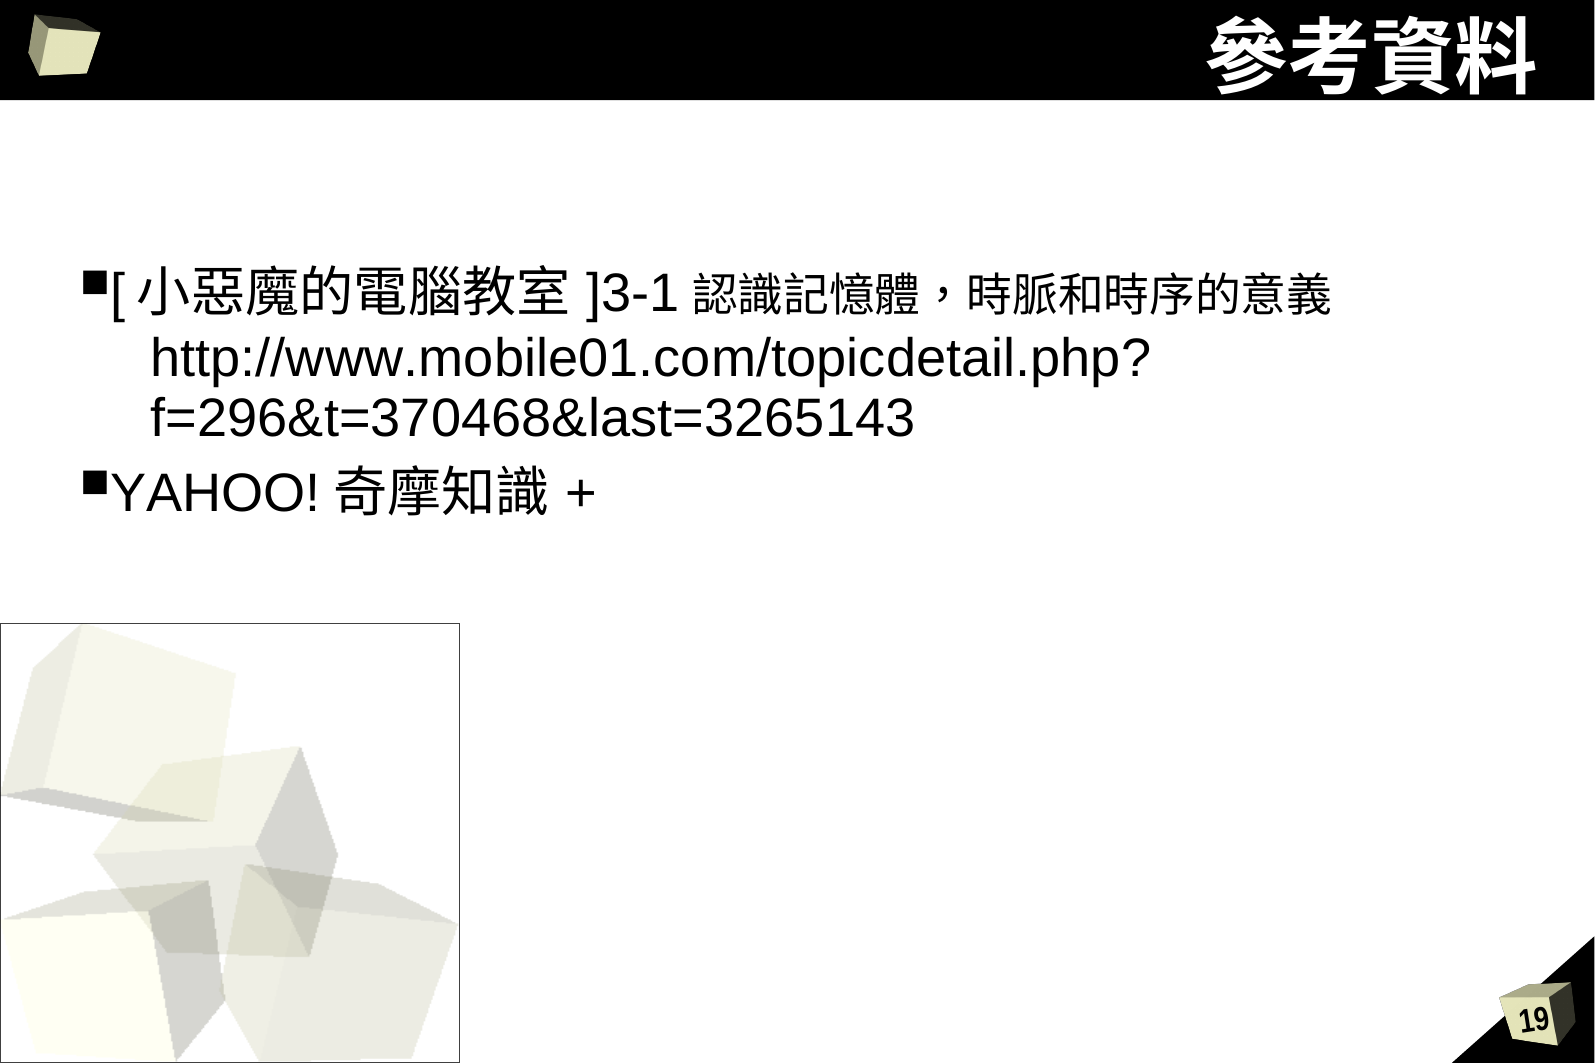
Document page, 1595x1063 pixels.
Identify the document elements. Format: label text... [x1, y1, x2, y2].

title 參考資料 [113, 0, 1538, 102]
list [小惡魔的電腦教室]3-1認識記憶體，時脈和時序的意義http://www.mobile01.com/topicdetail.php?f=296&t=370468&last=3265143 YAHOO!奇摩知識+ [79, 248, 1515, 936]
picture [0, 622, 460, 1063]
